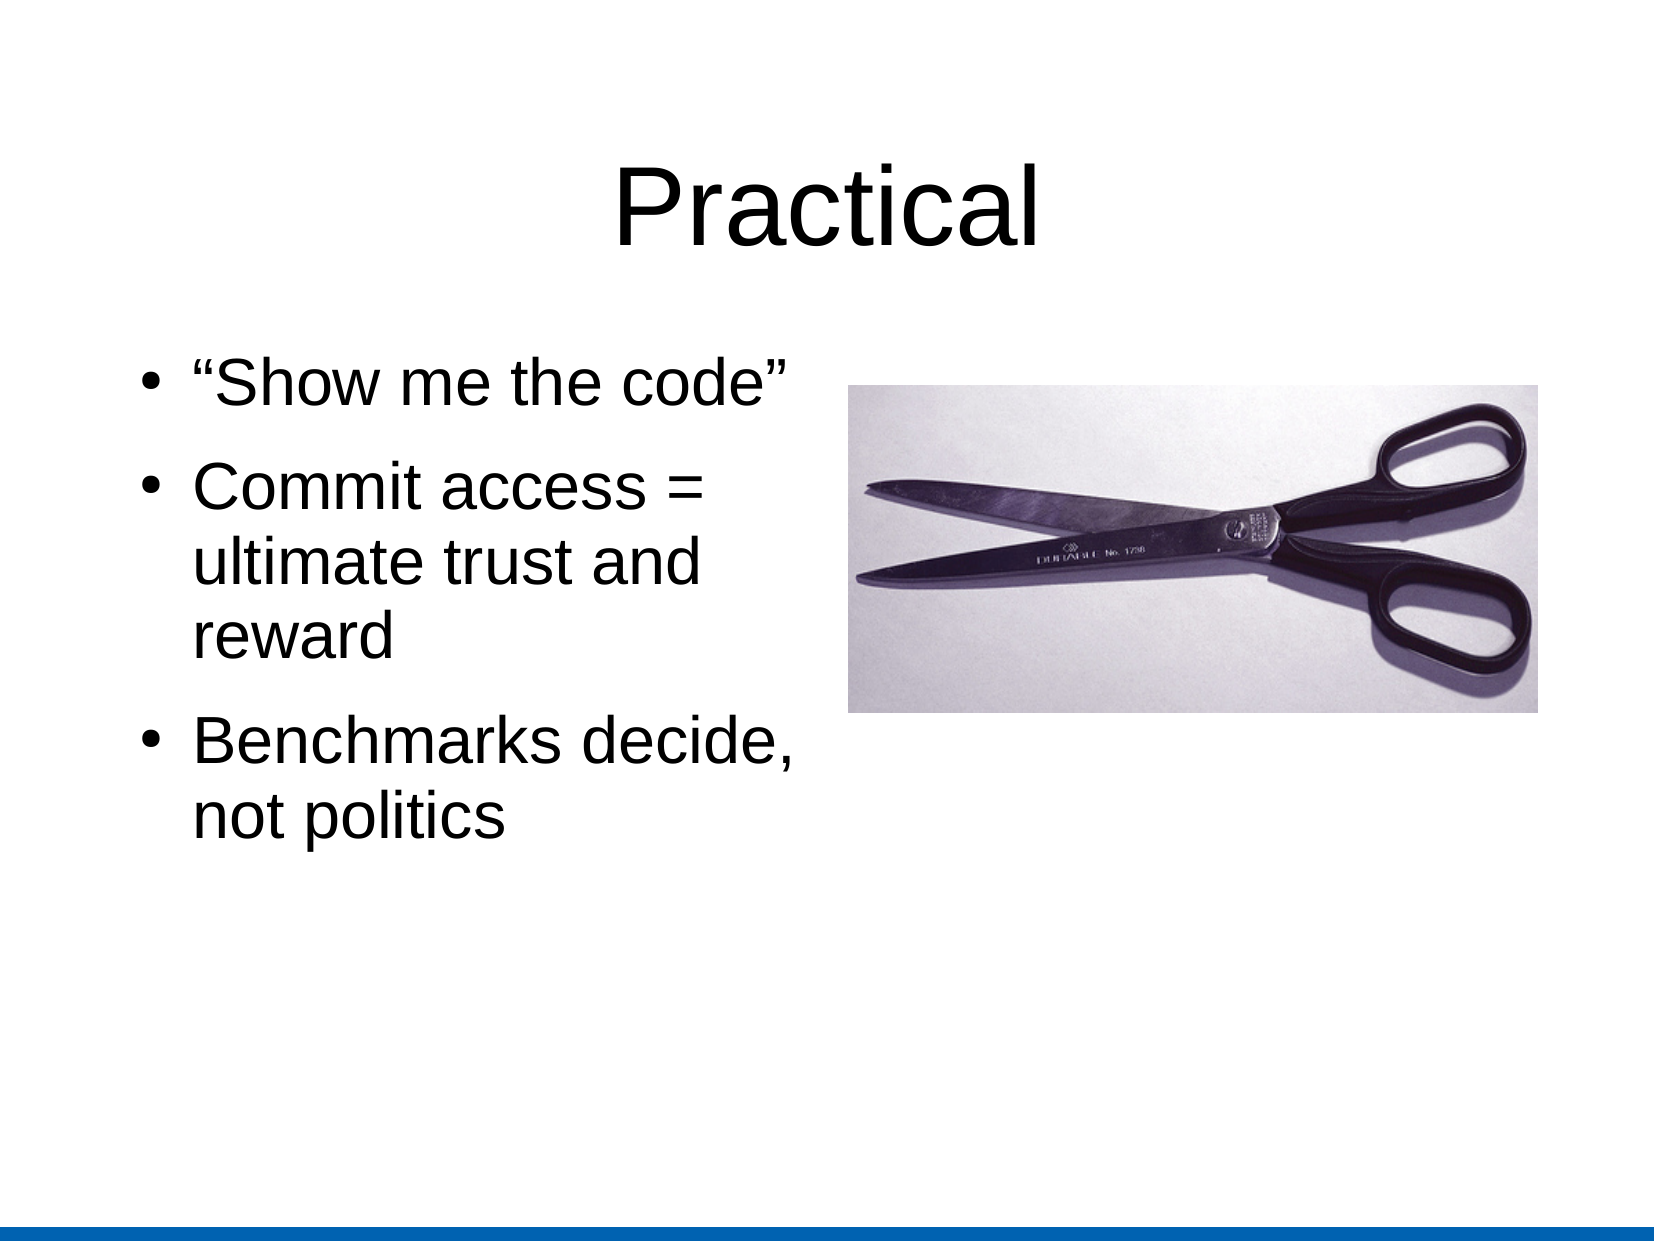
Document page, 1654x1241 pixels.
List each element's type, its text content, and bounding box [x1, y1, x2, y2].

list “Show me the code” Commit access = ultimate trust and reward Benchmarks decide, not politics [121, 344, 811, 1112]
title Practical [121, 110, 1534, 303]
picture [848, 385, 1538, 713]
